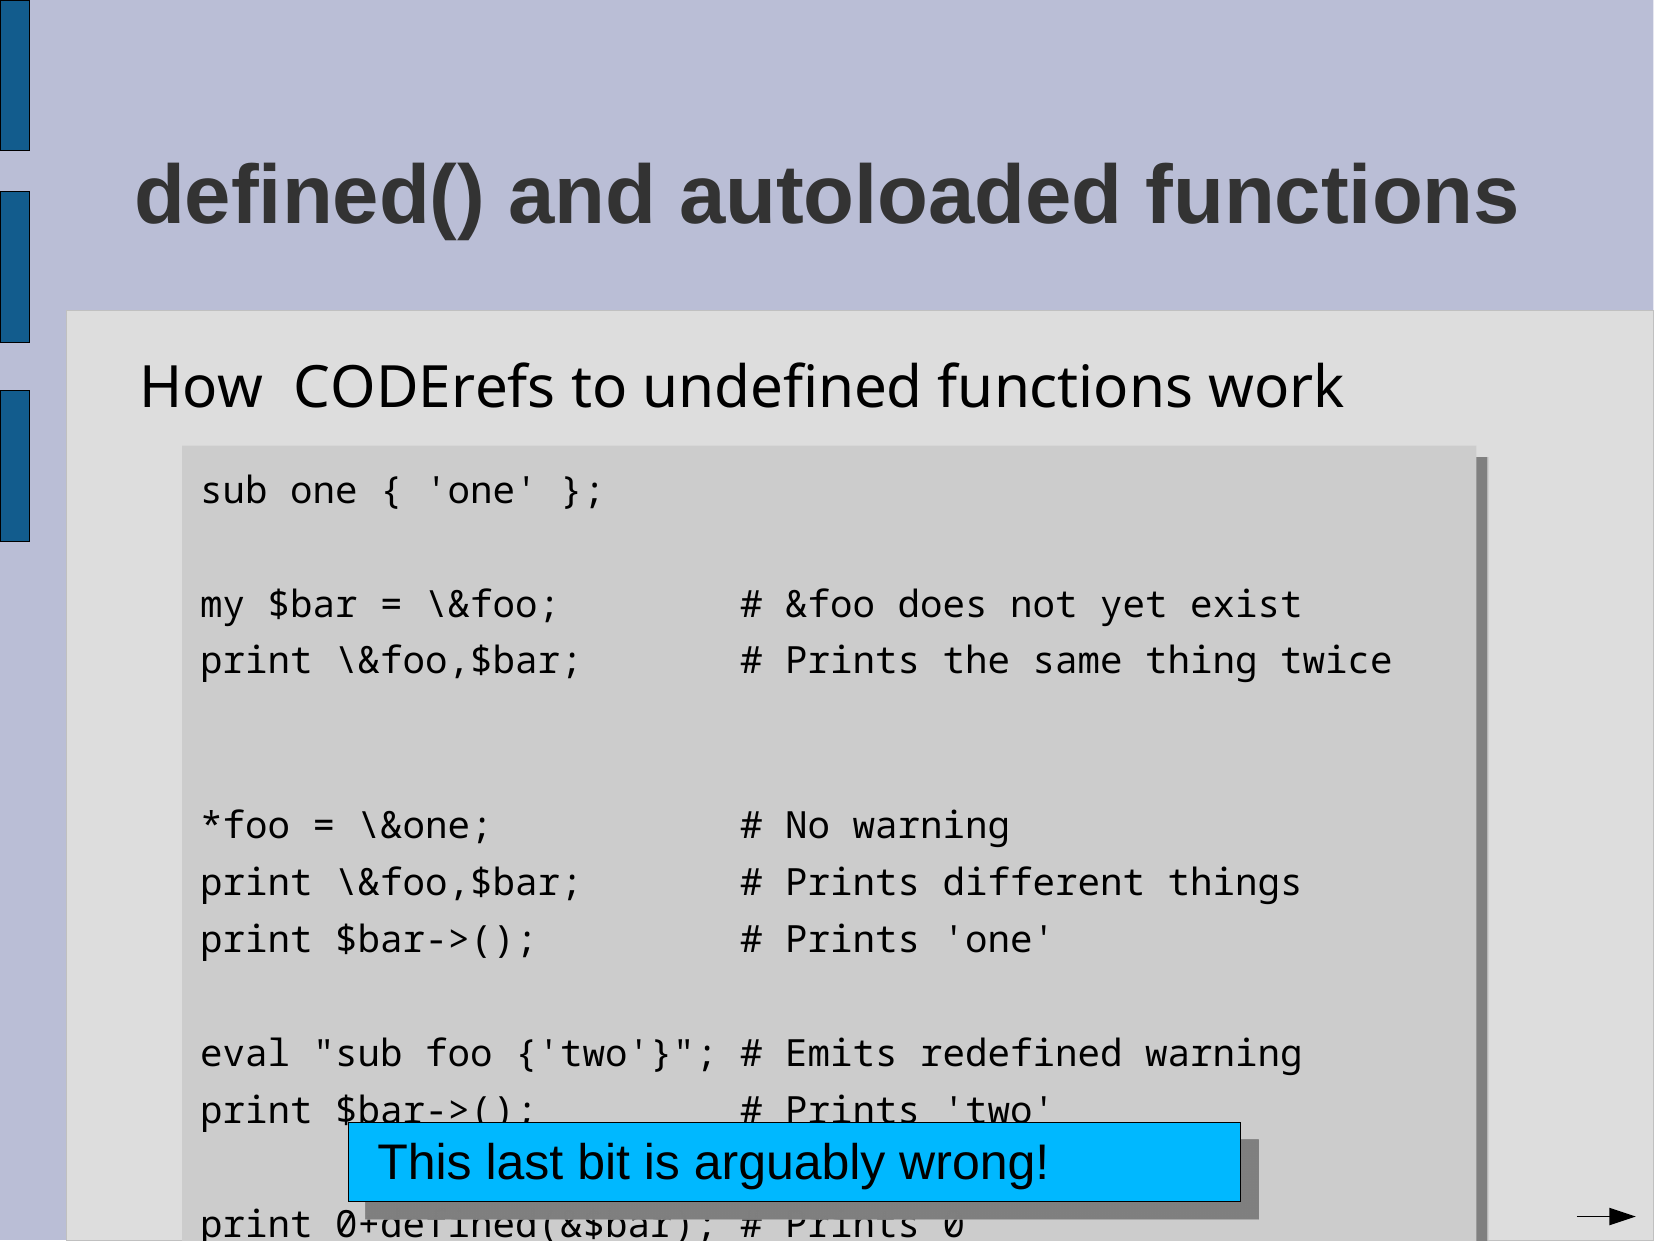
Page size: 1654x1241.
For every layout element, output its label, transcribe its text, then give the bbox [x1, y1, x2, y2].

list How CODErefs to undefined functions work [121, 344, 1534, 1127]
title defined() and autoloaded functions [121, 91, 1534, 299]
text_box sub one { 'one' }; my $bar = \&foo; # &foo does not yet exist print \&foo,$bar; # Prints the same thing twice *foo = \&one; # No warning print \&foo,$bar; # Prints different things print $bar->(); # Prints 'one' eval "sub foo {'two'}"; # Emits redefined warning print $bar->(); # Prints 'two' print 0+defined(&$bar); # Prints 0 [182, 445, 1477, 1093]
text_box This last bit is arguably wrong! [348, 1122, 1241, 1202]
